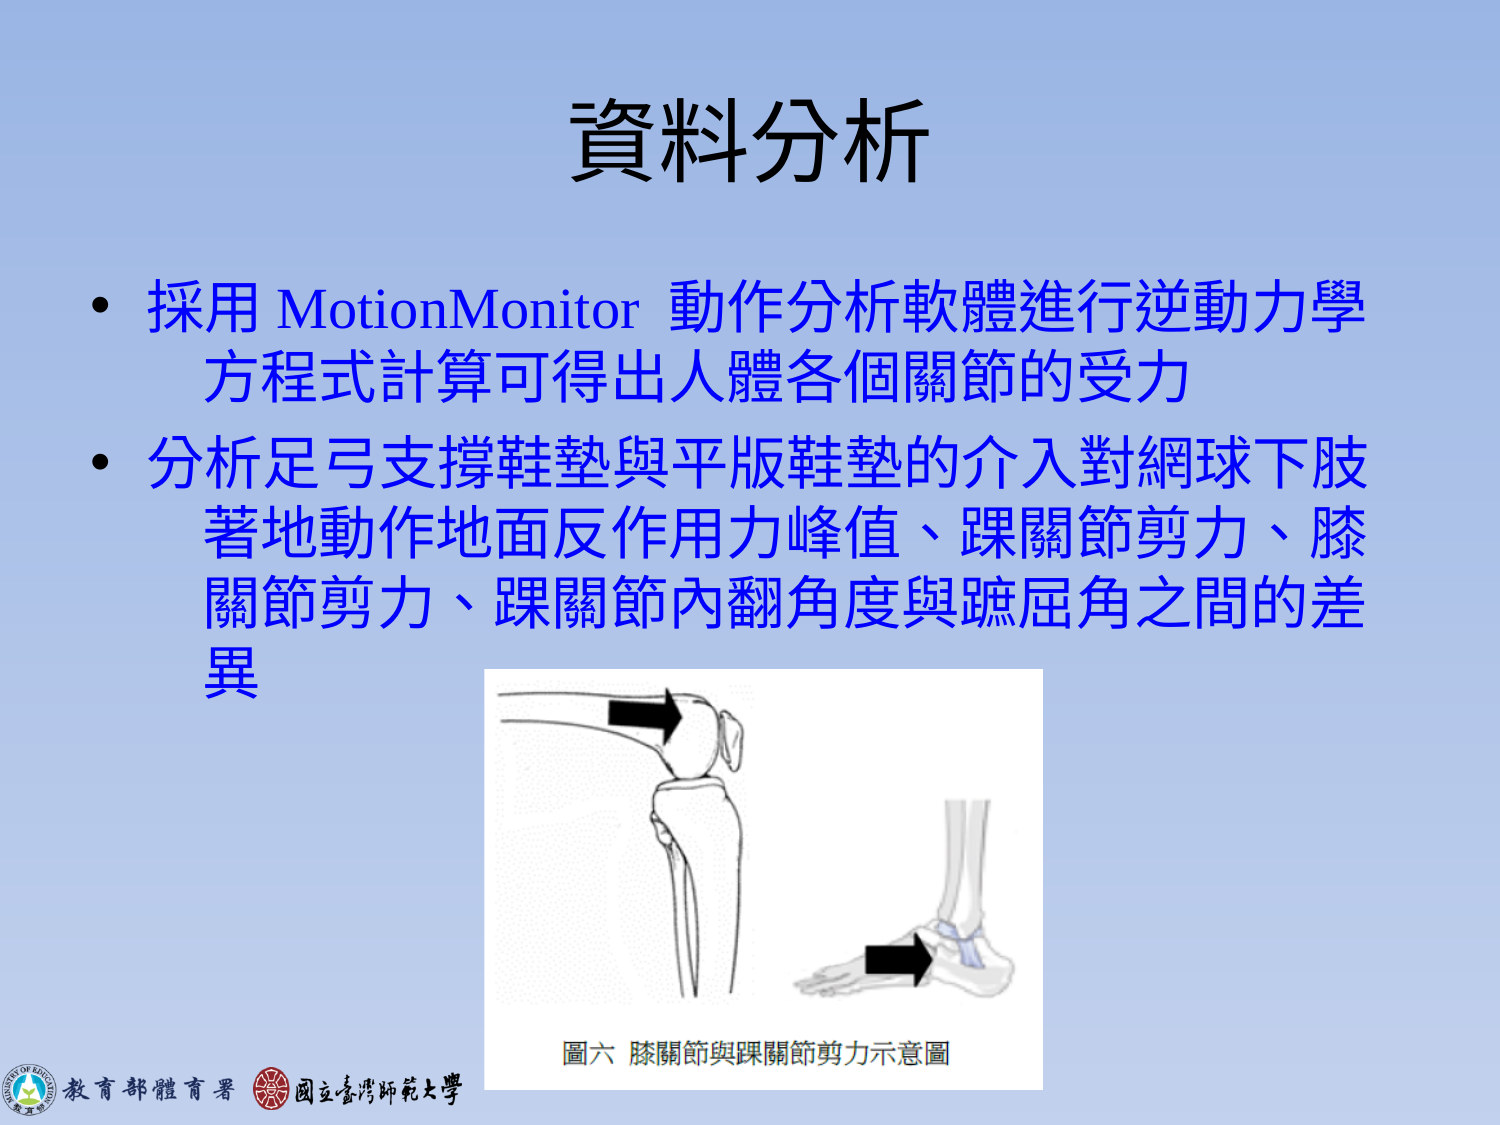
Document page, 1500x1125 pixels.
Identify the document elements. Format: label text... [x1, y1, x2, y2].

title 資料分析 [75, 45, 1426, 233]
list 採用MotionMonitor 動作分析軟體進行逆動力學方程式計算可得出人體各個關節的受力 分析足弓支撐鞋墊與平版鞋墊的介入對網球下肢著地動作地面反作用力峰值、踝關節剪力、膝關節剪力、踝關節內翻角度與蹠屈角之間的差異 [75, 262, 1426, 1005]
picture [484, 669, 1043, 1090]
